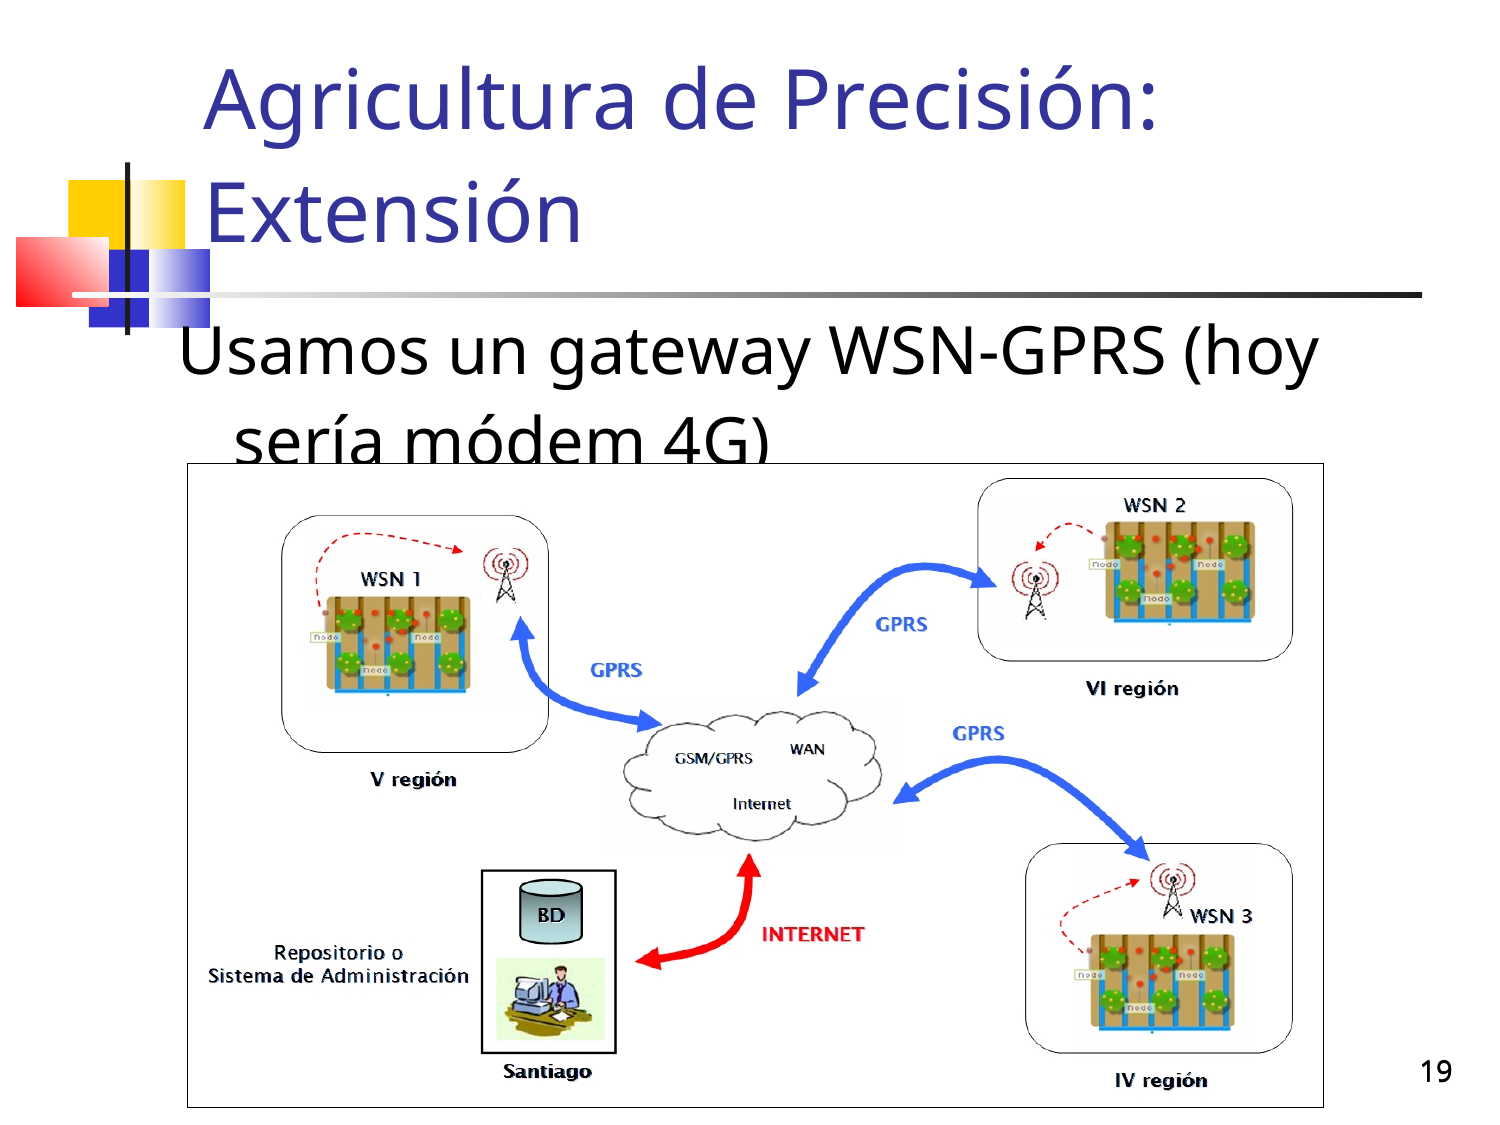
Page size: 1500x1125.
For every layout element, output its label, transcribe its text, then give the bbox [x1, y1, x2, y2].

picture [188, 463, 1324, 1107]
list Usamos un gateway WSN-GPRS (hoy sería módem 4G) [162, 296, 1438, 467]
title Agricultura de Precisión: Extensión [188, 35, 1269, 276]
text_box <number> [1324, 1024, 1468, 1100]
